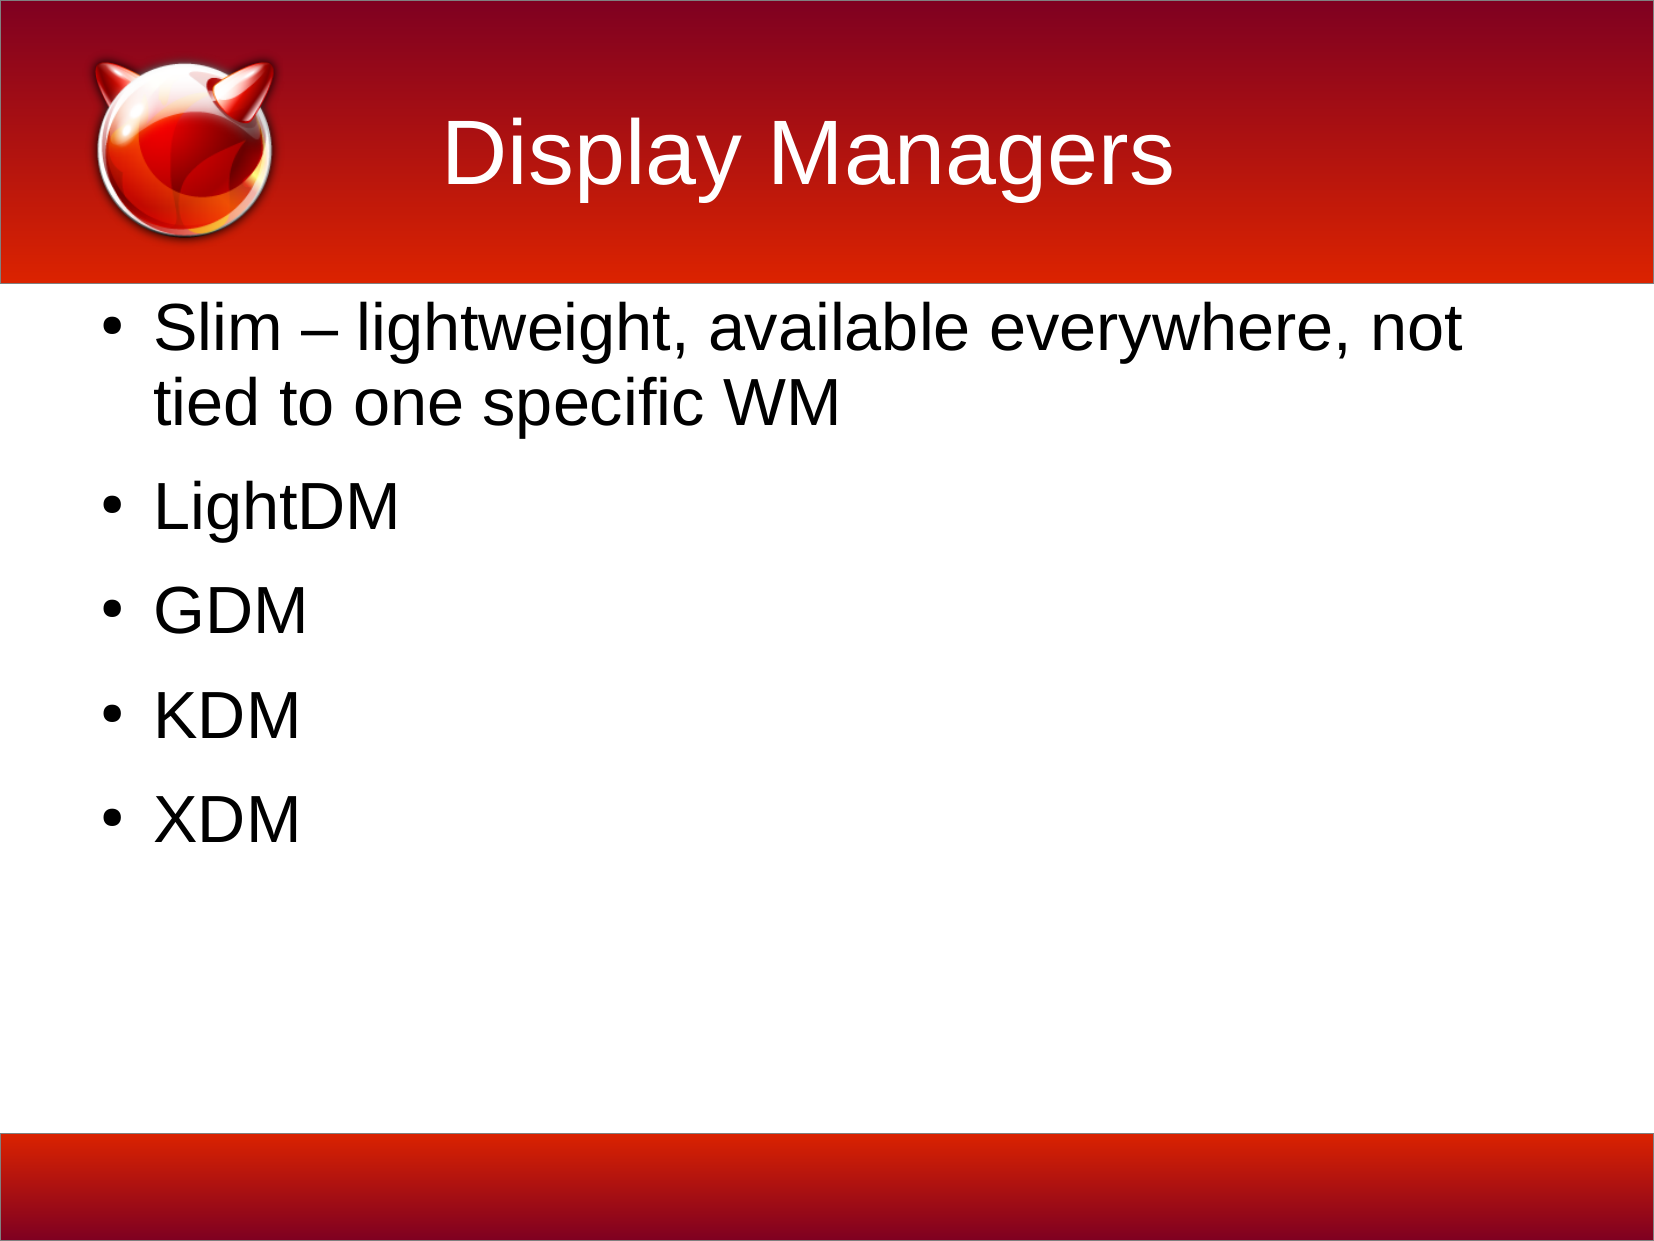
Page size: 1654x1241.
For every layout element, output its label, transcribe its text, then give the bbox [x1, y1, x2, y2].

list Slim – lightweight, available everywhere, not tied to one specific WM LightDM GDM KDM XDM [82, 290, 1538, 1010]
title Display Managers [82, 49, 1536, 257]
